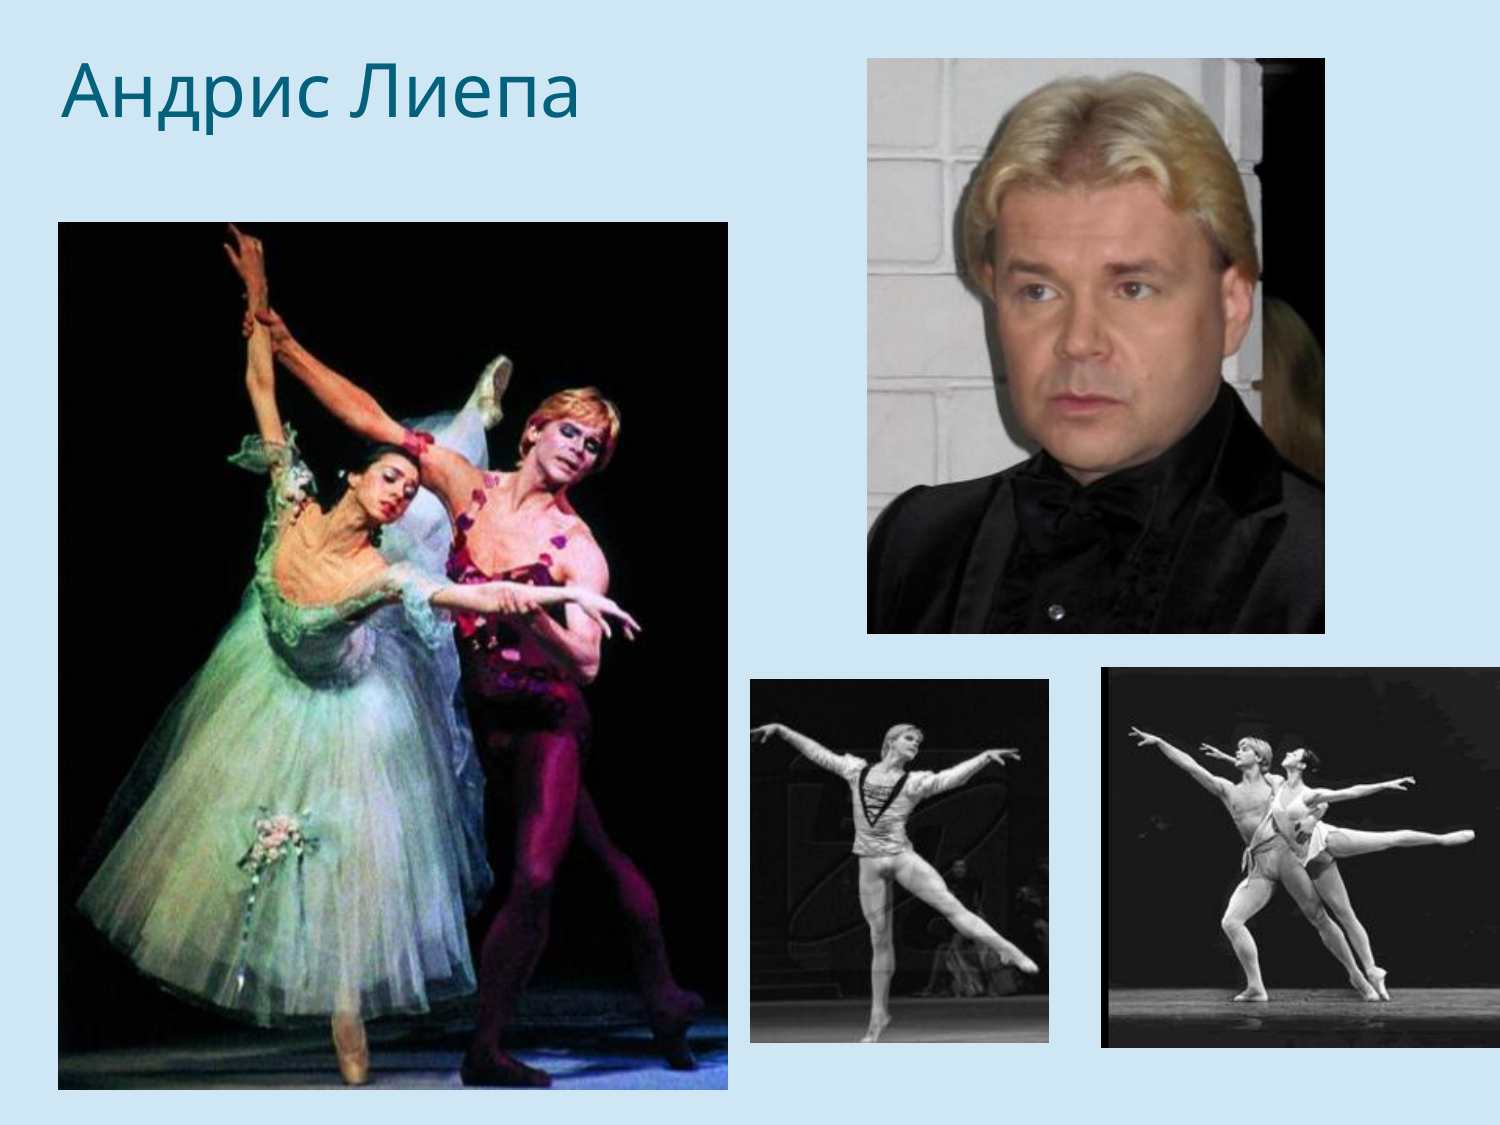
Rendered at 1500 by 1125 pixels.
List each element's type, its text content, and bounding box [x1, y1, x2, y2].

picture [1101, 667, 1500, 1048]
picture [867, 58, 1325, 634]
picture [750, 679, 1049, 1043]
picture [58, 222, 728, 1090]
title Андрис Лиепа [46, 35, 631, 148]
